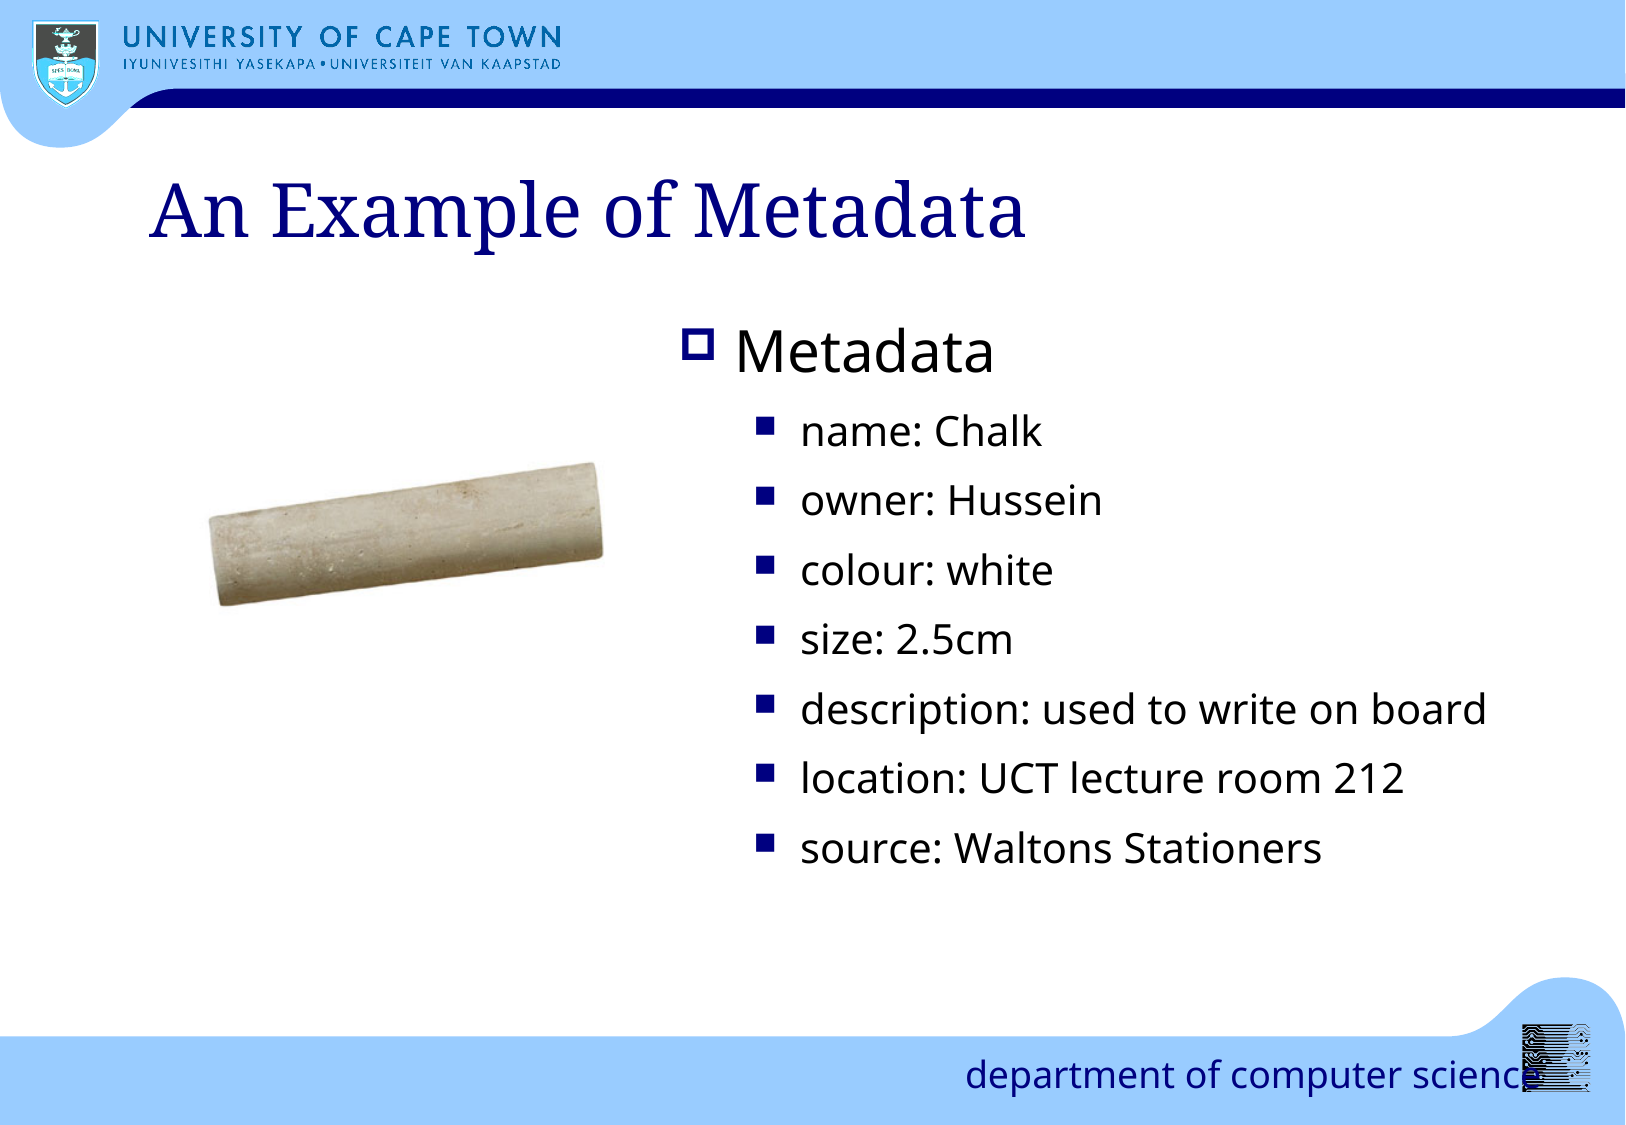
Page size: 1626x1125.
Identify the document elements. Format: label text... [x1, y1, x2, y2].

picture [1526, 1070, 1536, 1076]
picture [1522, 1024, 1591, 1092]
picture [190, 451, 612, 618]
title An Example of Metadata [134, 140, 1571, 268]
list Metadata name: Chalk owner: Hussein colour: white size: 2.5cm description: used to write on board location: UCT lecture room 212 source: Waltons Stationers [678, 309, 1577, 963]
picture [120, 23, 563, 71]
